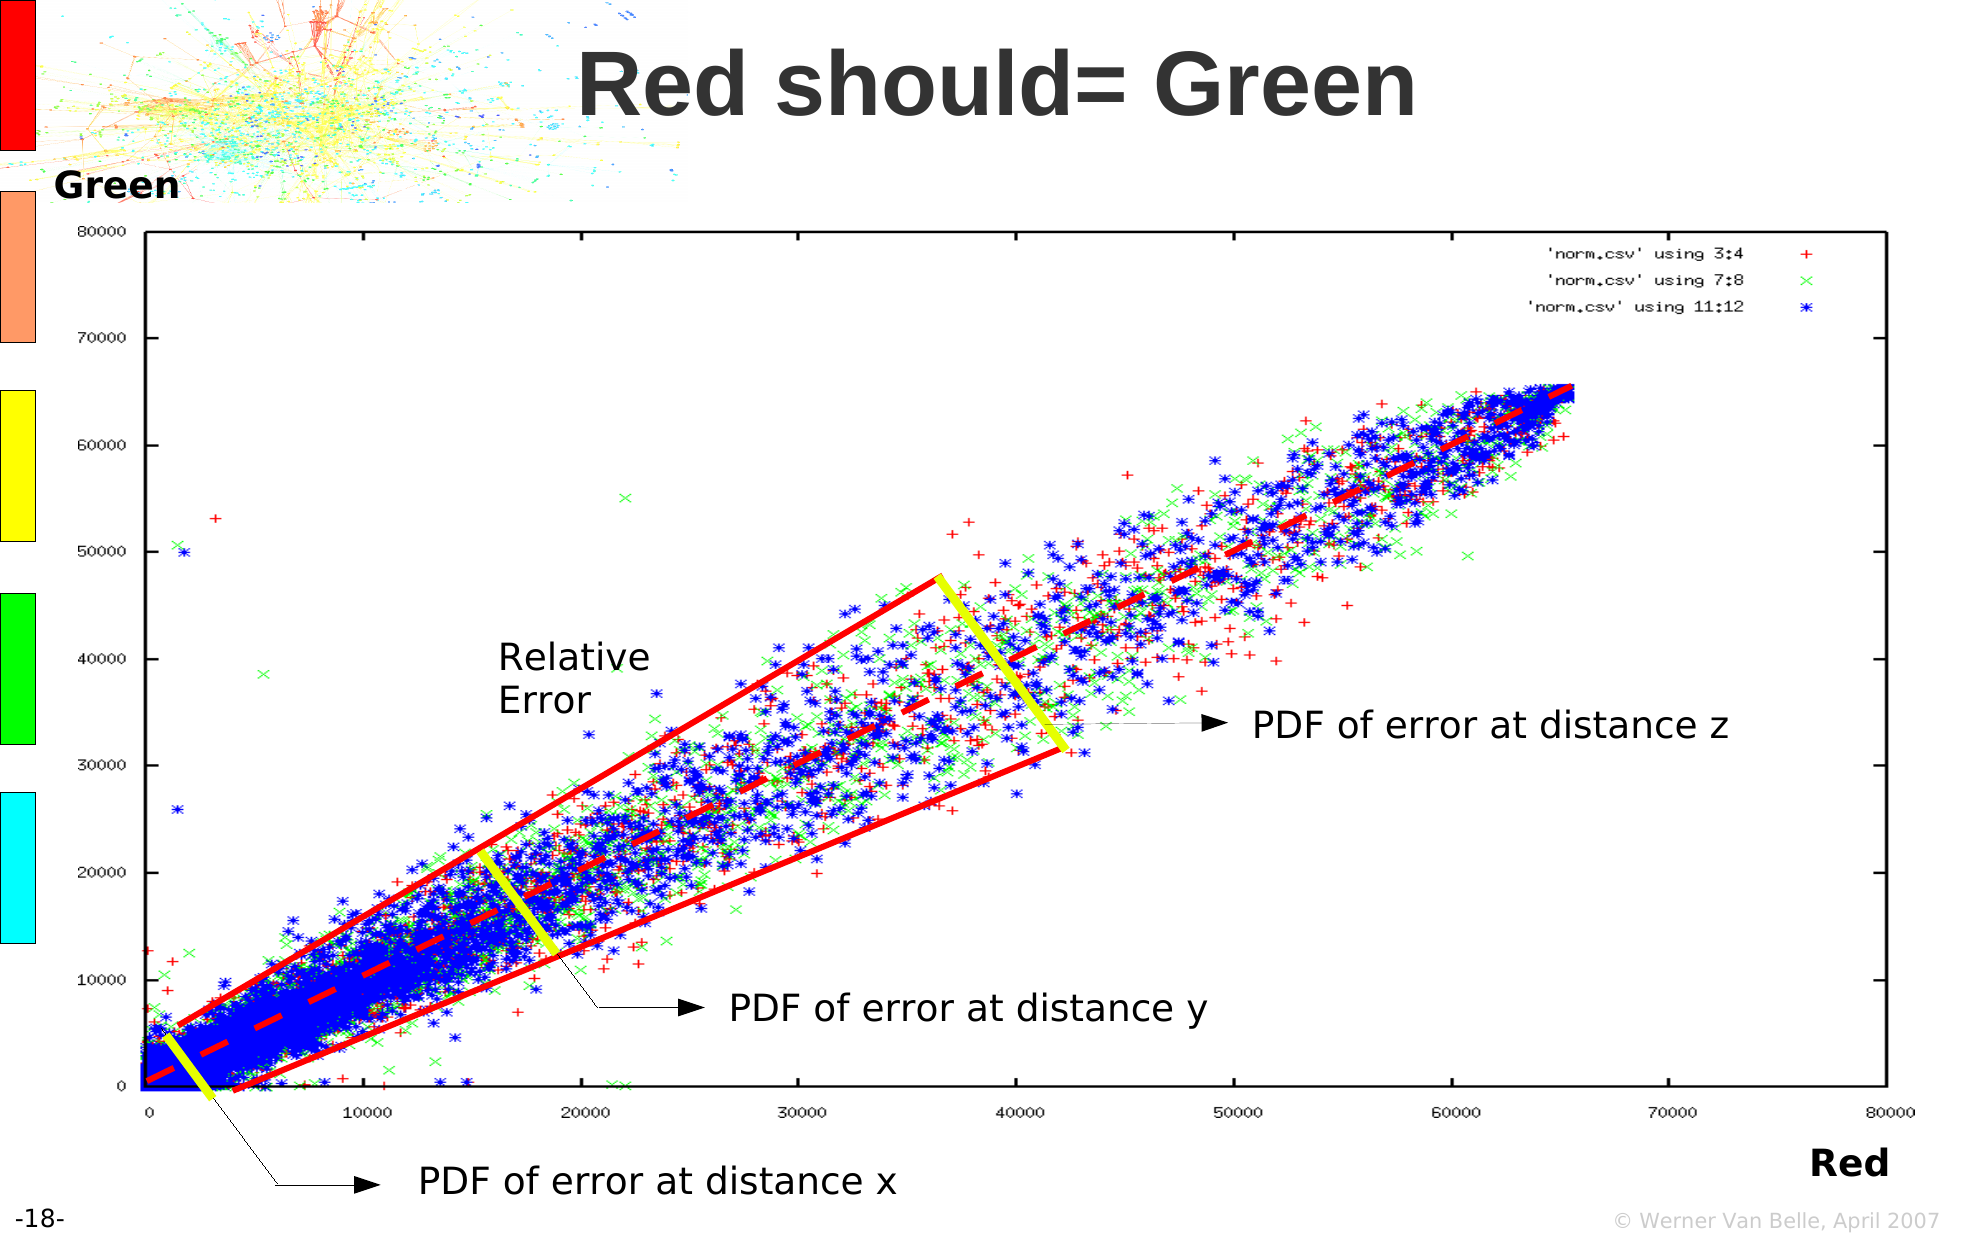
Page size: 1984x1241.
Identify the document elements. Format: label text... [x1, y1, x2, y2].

text_box PDF of error at distance z [1237, 696, 1835, 755]
text_box Green [38, 156, 225, 215]
text_box Relative Error [483, 628, 699, 747]
title Red should= Green [150, 25, 1845, 143]
text_box PDF of error at distance y [713, 979, 1314, 1039]
text_box PDF of error at distance x [403, 1152, 1004, 1211]
picture [78, 226, 1915, 1118]
text_box [1378, 419, 1395, 493]
text_box Red [1794, 1134, 1926, 1193]
